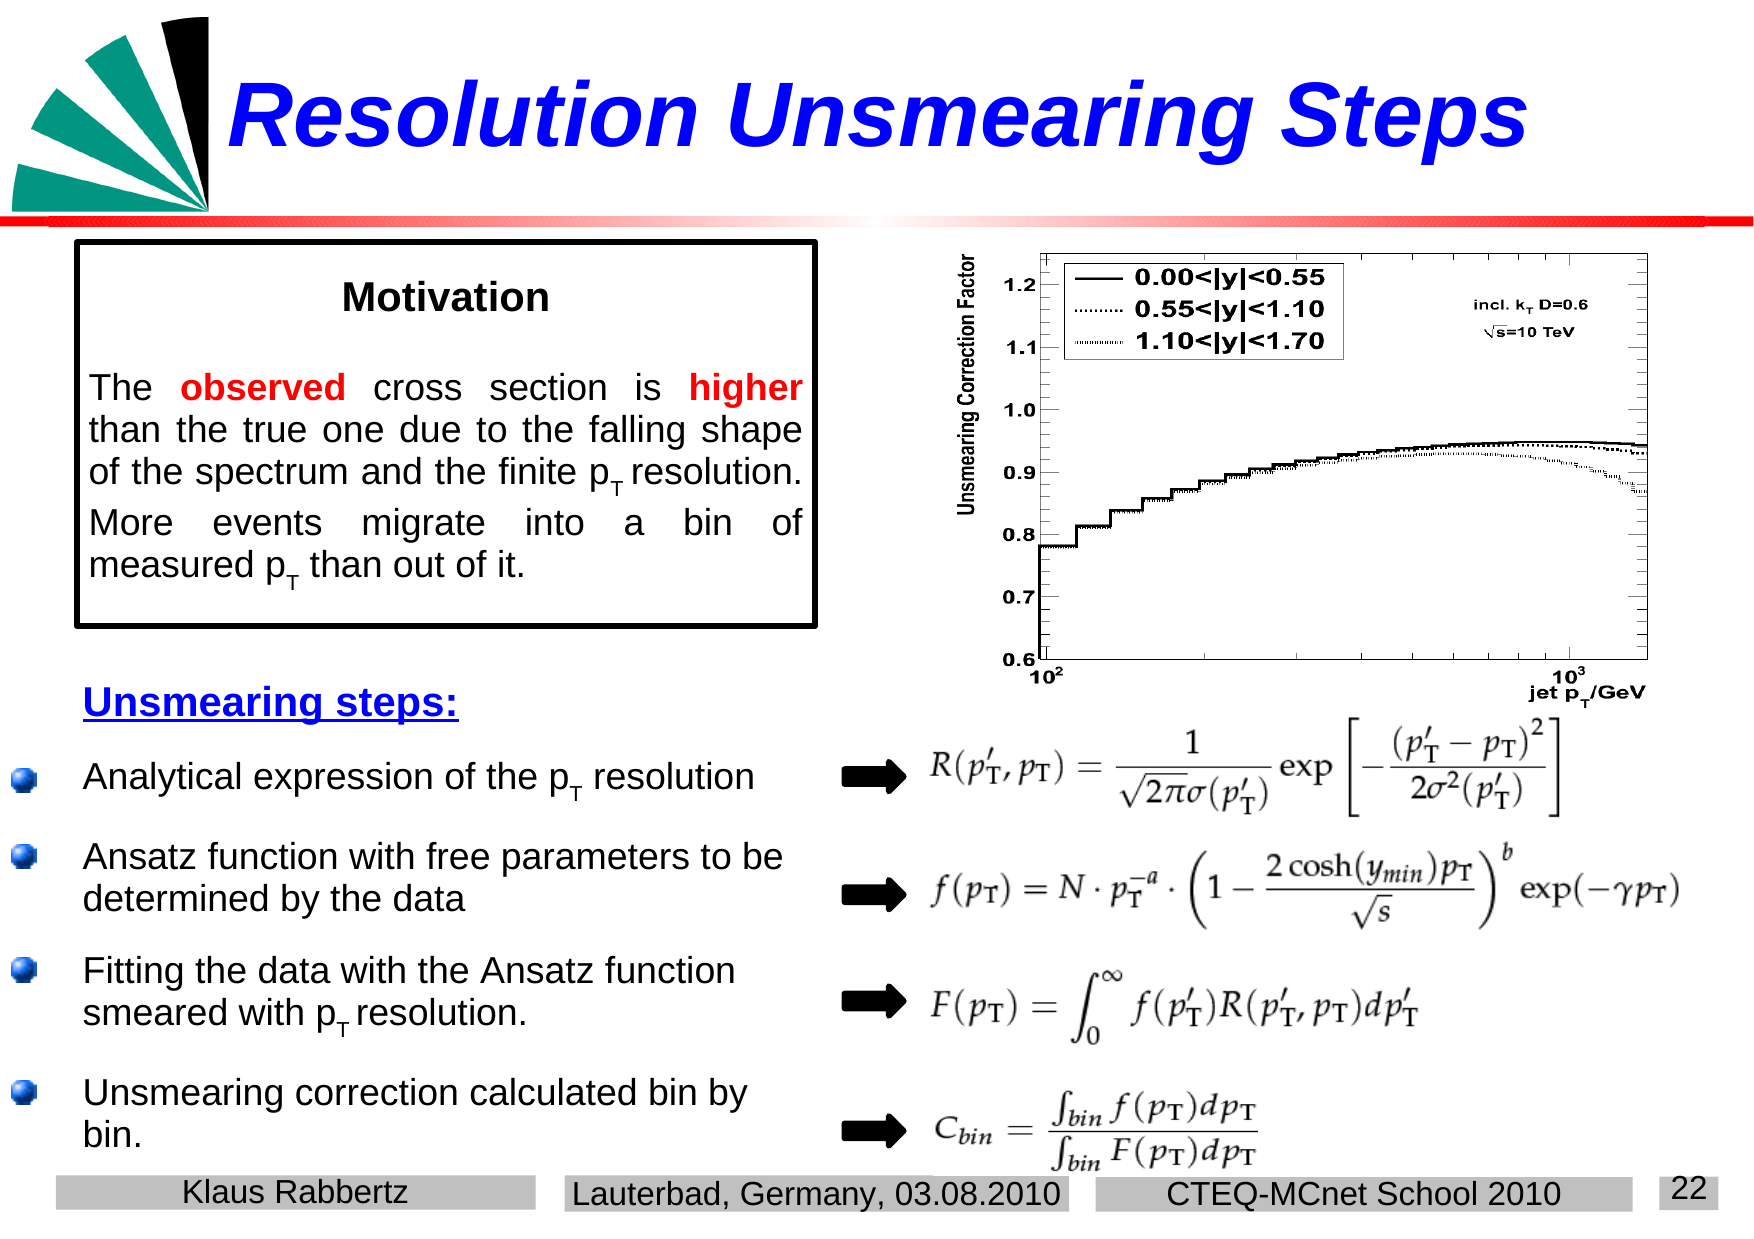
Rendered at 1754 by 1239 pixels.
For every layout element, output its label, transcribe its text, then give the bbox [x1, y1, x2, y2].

title Resolution Unsmearing Steps [220, 27, 1539, 202]
text_box [844, 761, 904, 792]
picture [927, 956, 1430, 1056]
text_box Motivation The observed cross section is higher than the true one due to the falling shape of the spectrum and the finite pT resolution. More events migrate into a bin of measured pT than out of it. [76, 242, 816, 626]
picture [925, 837, 1685, 936]
text_box [844, 986, 904, 1016]
picture [12, 17, 209, 214]
text_box [844, 879, 904, 910]
picture [927, 234, 1677, 833]
list Unsmearing steps: Analytical expression of the pT resolution Ansatz function with free parameters to be determined by the data Fitting the data with the Ansatz function smeared with pT resolution. Unsmearing correction calculated bin by bin. [0, 679, 798, 1171]
picture [933, 1086, 1258, 1176]
text_box [844, 1116, 904, 1146]
